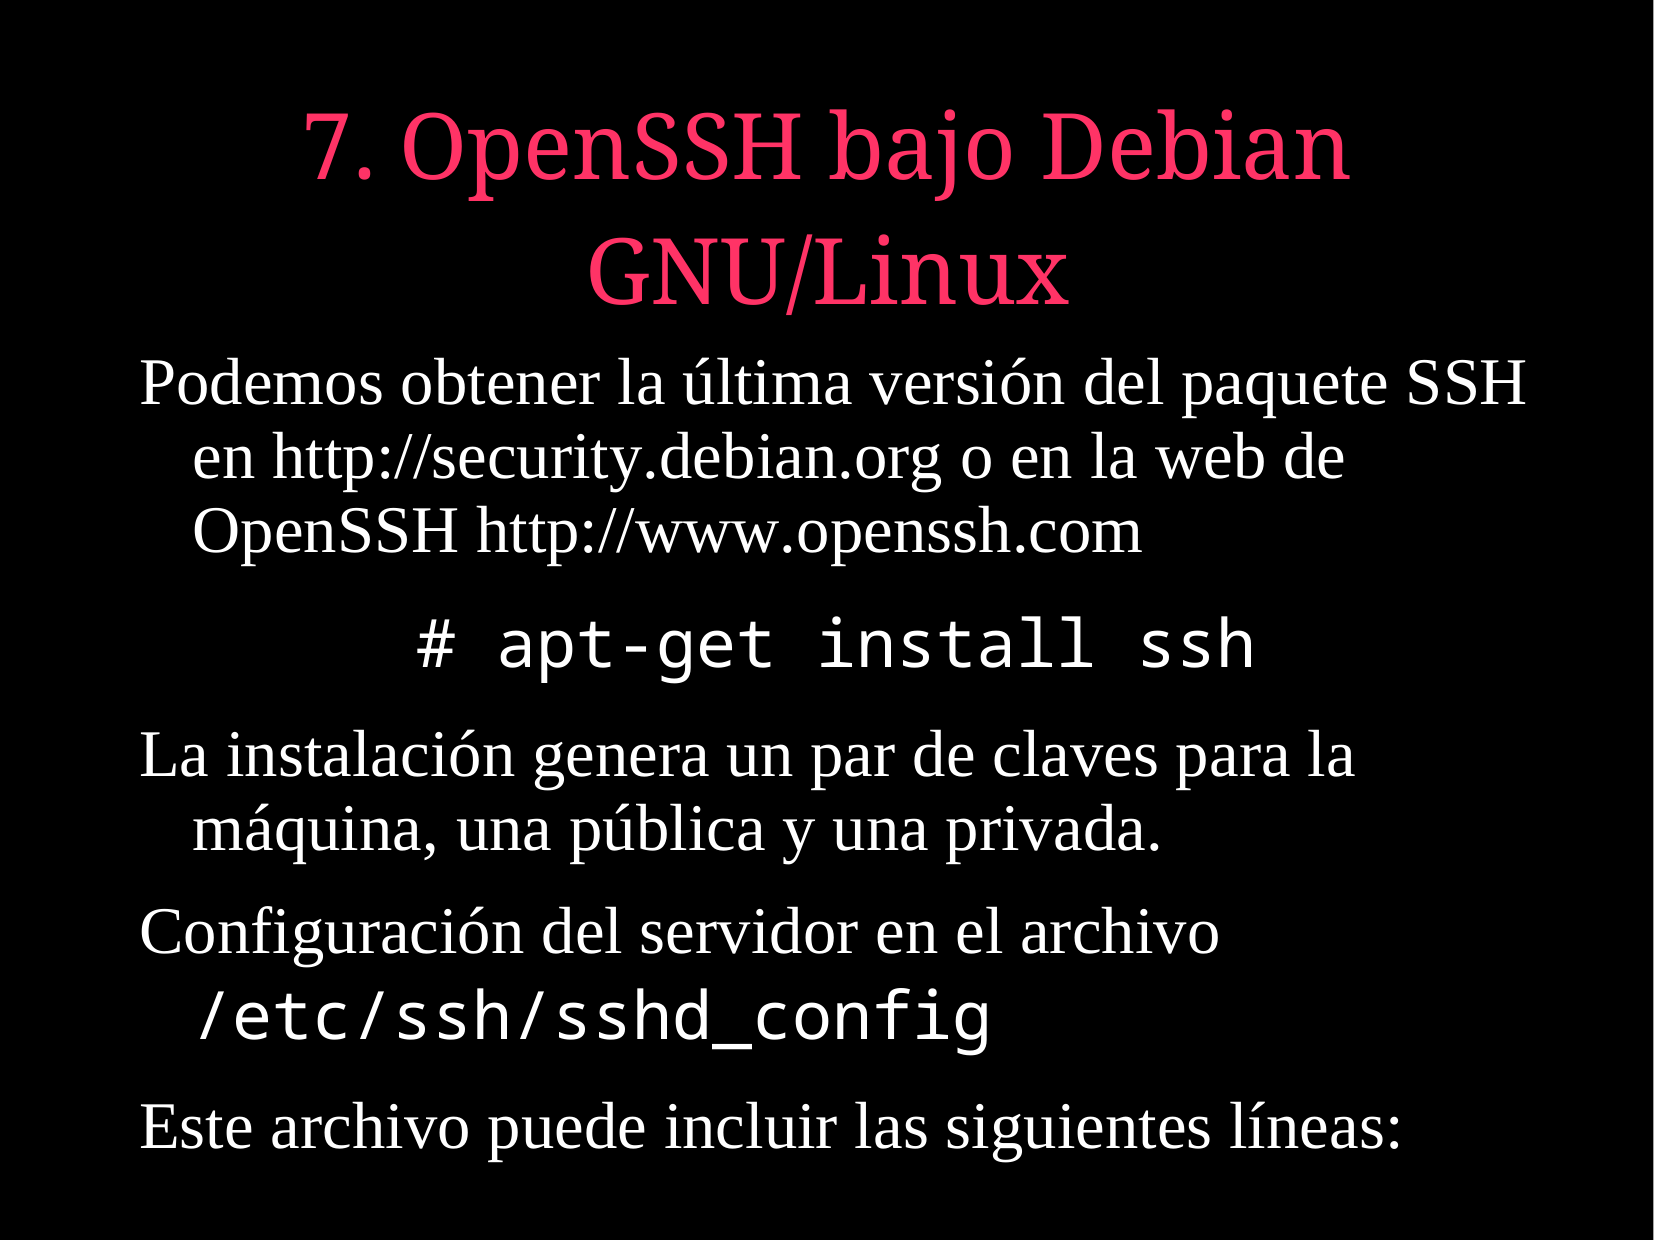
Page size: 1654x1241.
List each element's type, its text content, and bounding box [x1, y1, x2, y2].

list Podemos obtener la última versión del paquete SSH en http://security.debian.org o en la web de OpenSSH http://www.openssh.com # apt-get install ssh La instalación genera un par de claves para la máquina, una pública y una privada. Configuración del servidor en el archivo /etc/ssh/sshd_config Este archivo puede incluir las siguientes líneas: [121, 344, 1534, 1187]
title 7. OpenSSH bajo Debian GNU/Linux [121, 82, 1534, 331]
